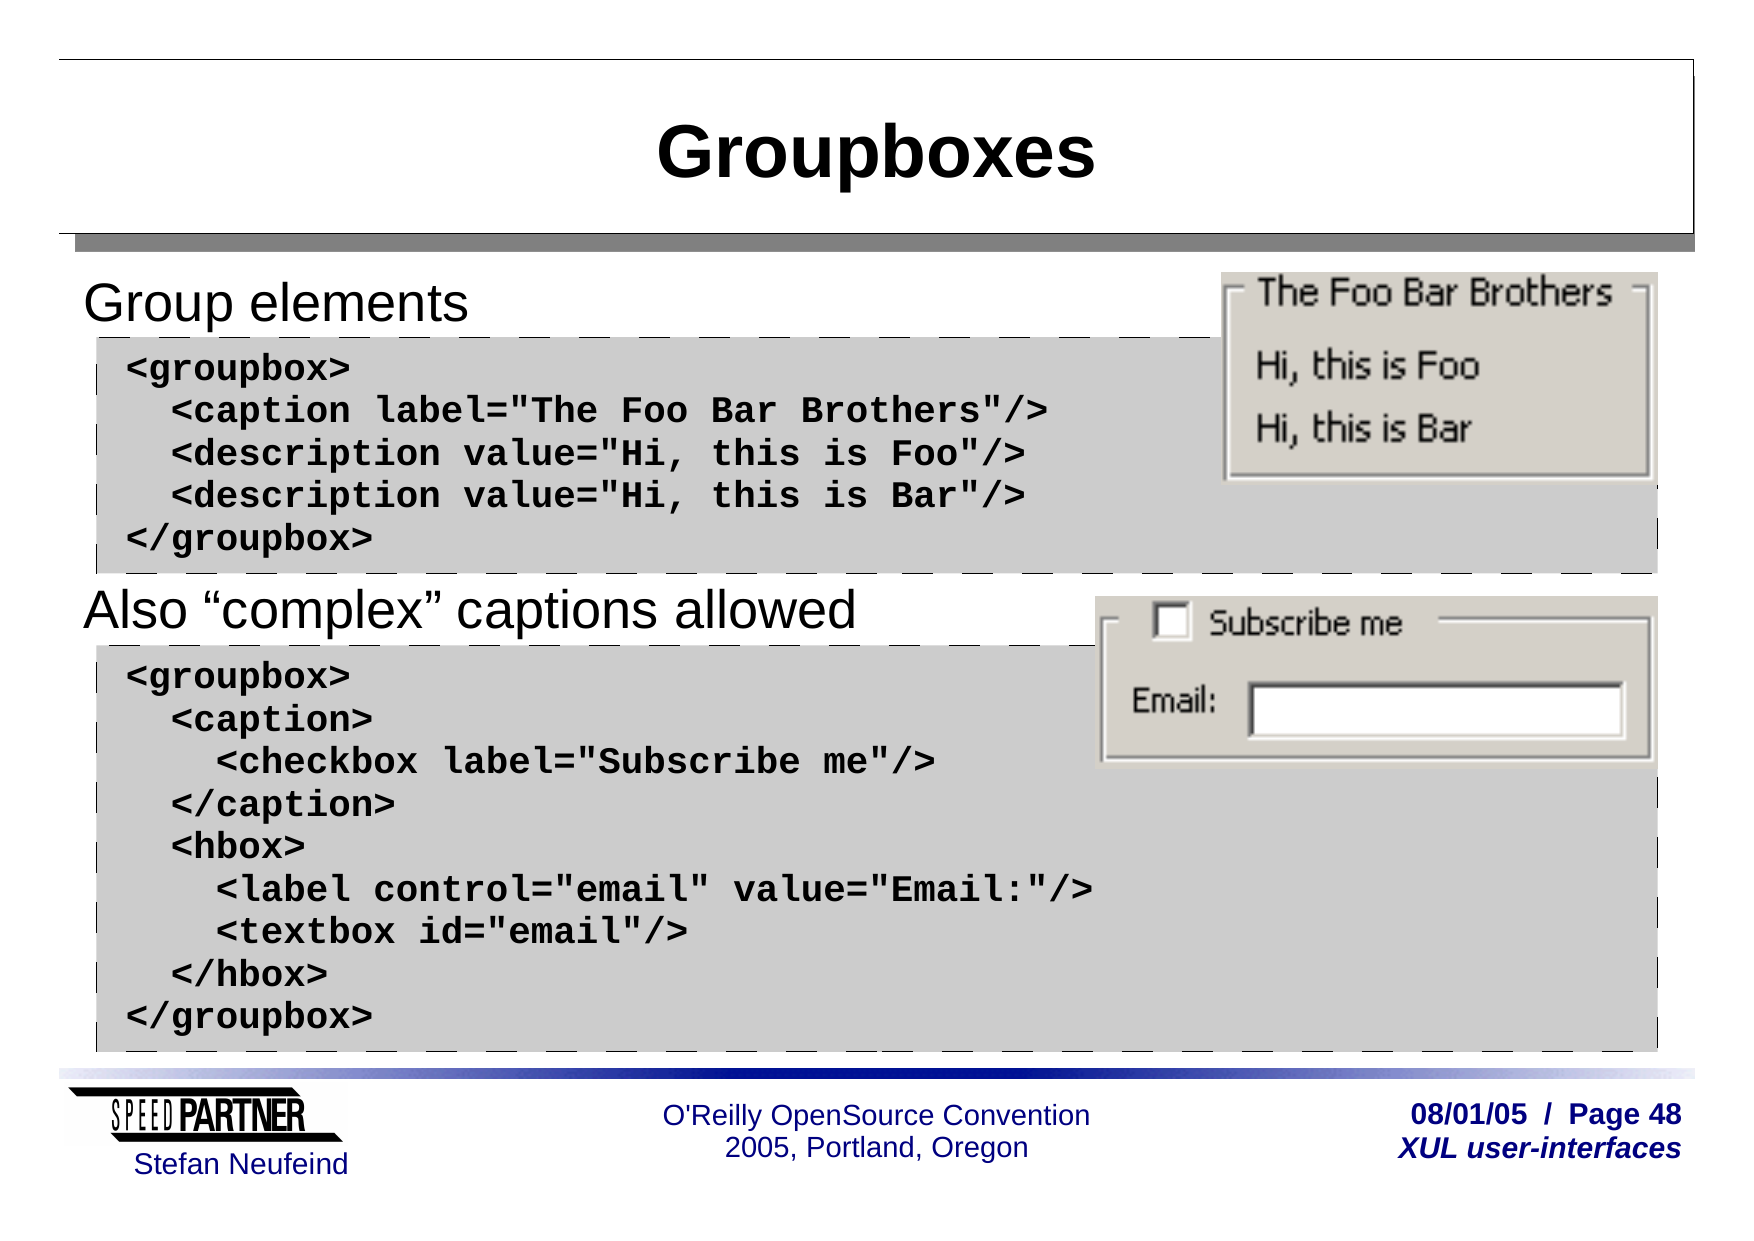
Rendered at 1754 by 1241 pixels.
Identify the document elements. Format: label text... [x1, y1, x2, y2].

list Also “complex” captions allowed [71, 579, 1695, 641]
picture [1095, 596, 1658, 769]
title Groupboxes [59, 59, 1695, 244]
text_box <groupbox> <caption> <checkbox label="Subscribe me"/> </caption> <hbox> <label control="email" value="Email:"/> <textbox id="email"/> </hbox> </groupbox> [96, 645, 1658, 1052]
list Group elements [71, 641, 1695, 1055]
picture [64, 1082, 348, 1146]
list Group elements [71, 272, 1695, 579]
picture [59, 1068, 1695, 1079]
picture [1221, 272, 1658, 485]
